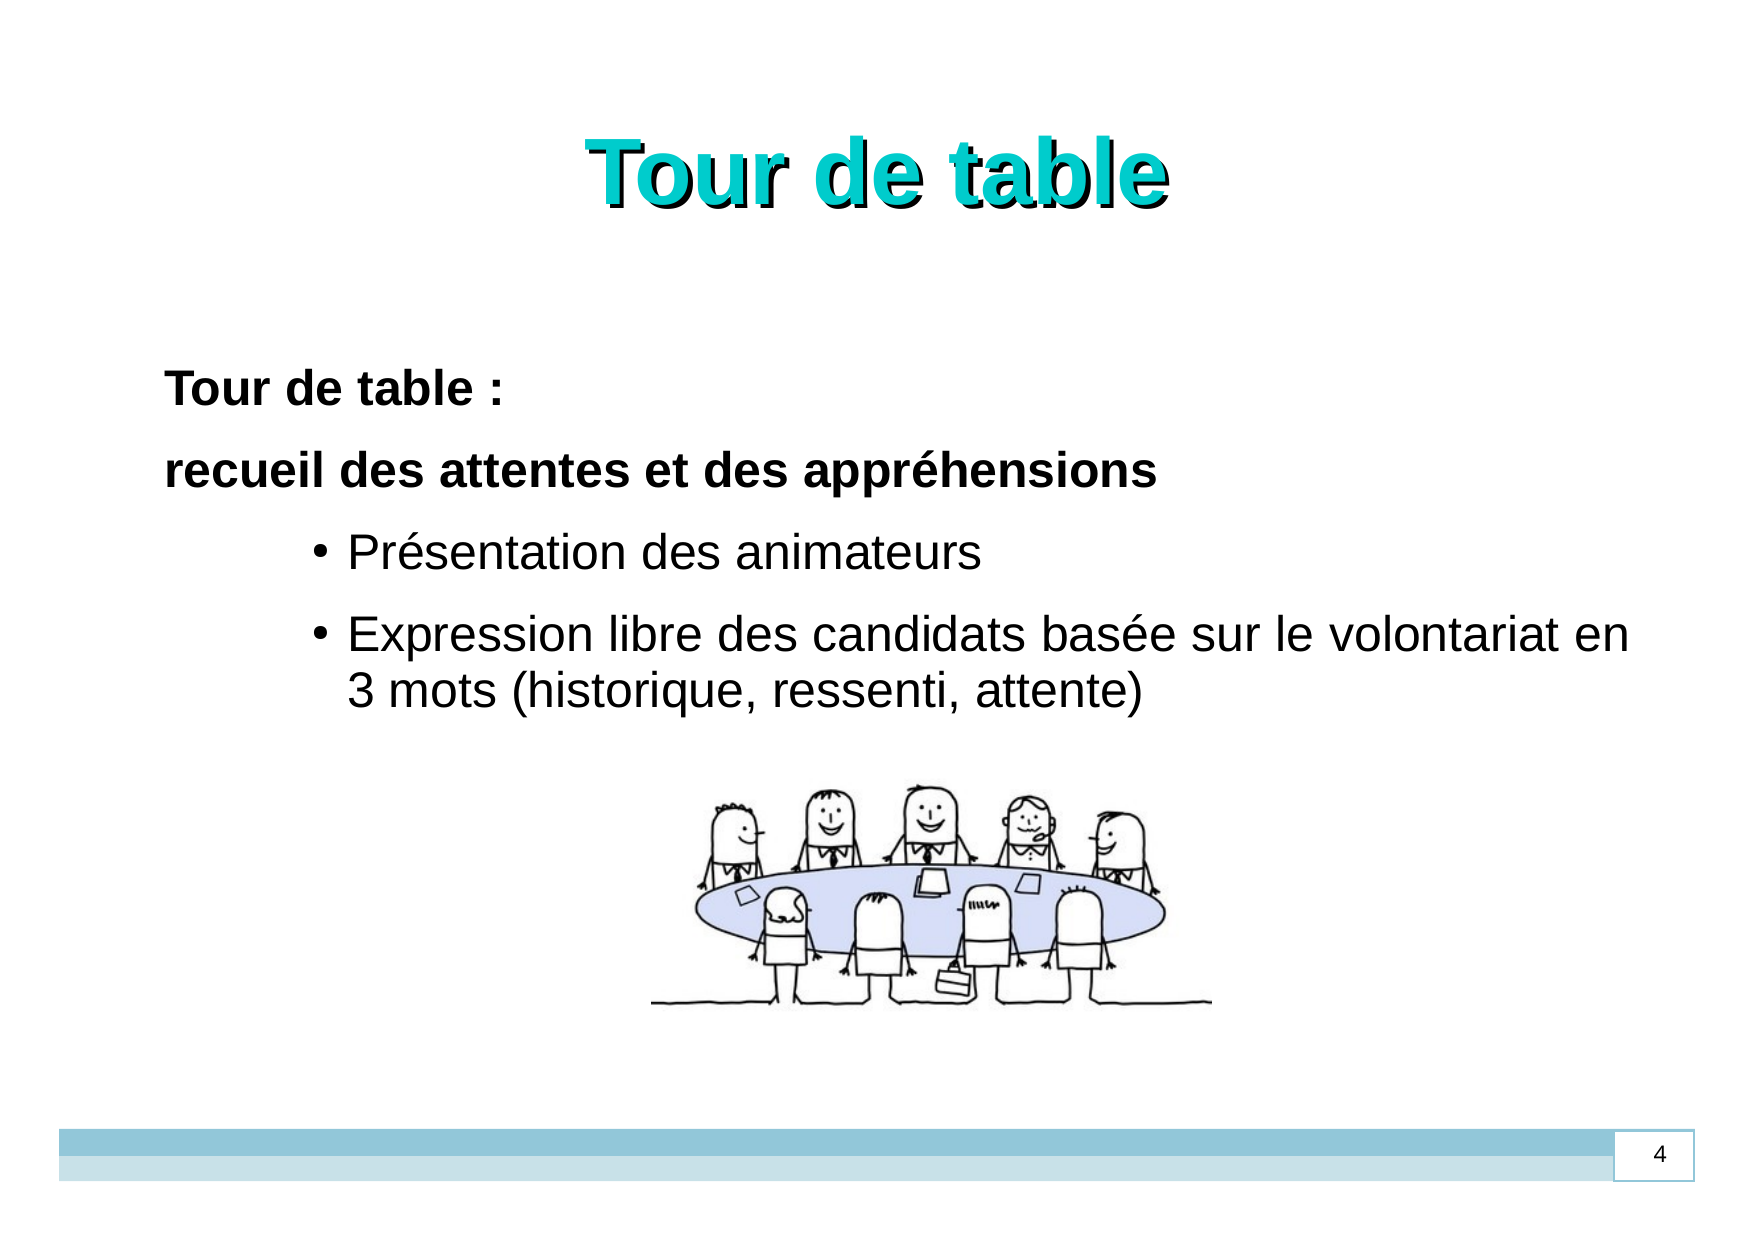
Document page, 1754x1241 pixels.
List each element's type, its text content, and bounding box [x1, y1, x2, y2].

title Tour de table [59, 119, 1695, 225]
list Tour de table : recueil des attentes et des appréhensions Présentation des animateurs Expression libre des candidats basée sur le volontariat en 3 mots (historique, ressenti, attente) [128, 277, 1631, 1061]
picture [651, 726, 1212, 1043]
